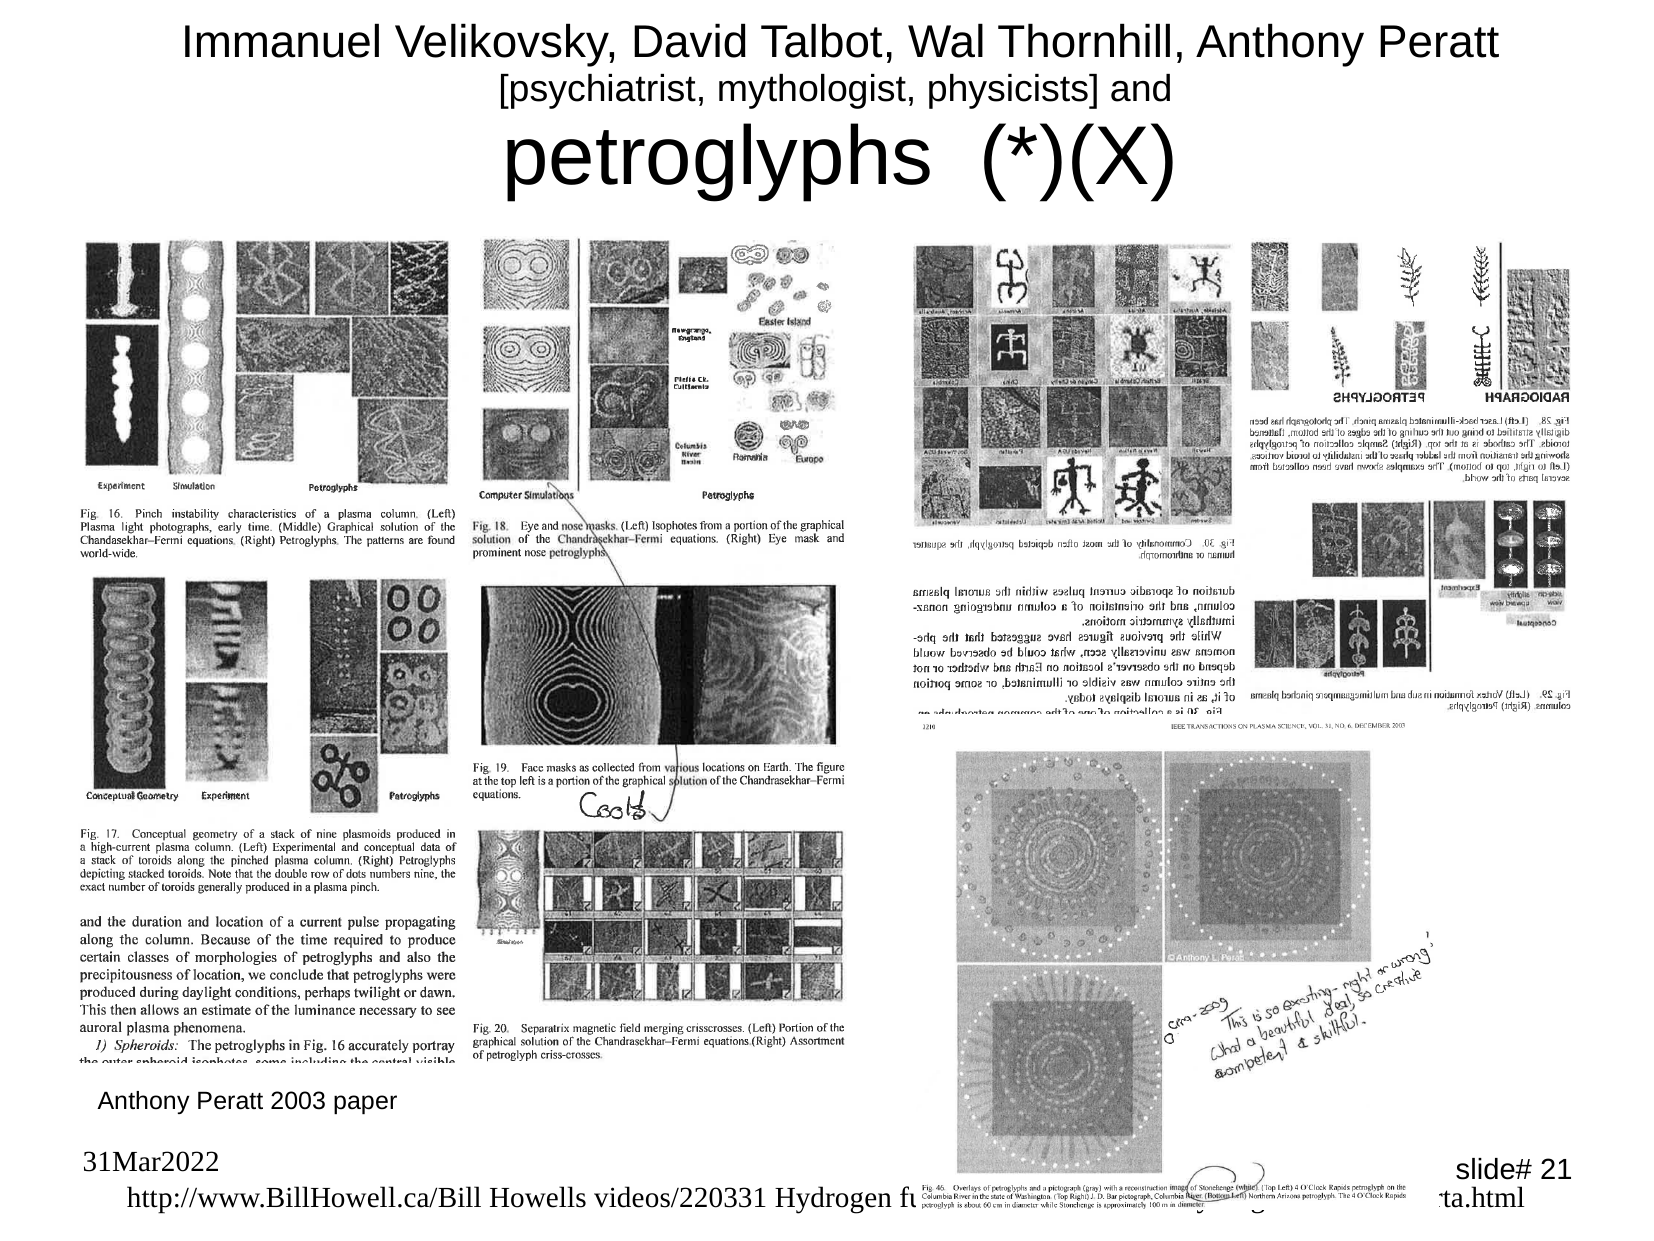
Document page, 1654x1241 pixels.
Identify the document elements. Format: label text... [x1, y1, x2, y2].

picture [78, 236, 851, 1063]
title Immanuel Velikovsky, David Talbot, Wal Thornhill, Anthony Peratt [psychiatrist, mythologist, physicists] and petroglyphs (*)(X) [79, 11, 1568, 208]
picture [916, 719, 1439, 1210]
text_box slide# 21 [1440, 1145, 1595, 1193]
text_box Anthony Peratt 2003 paper [82, 1079, 756, 1123]
picture [909, 236, 1571, 714]
